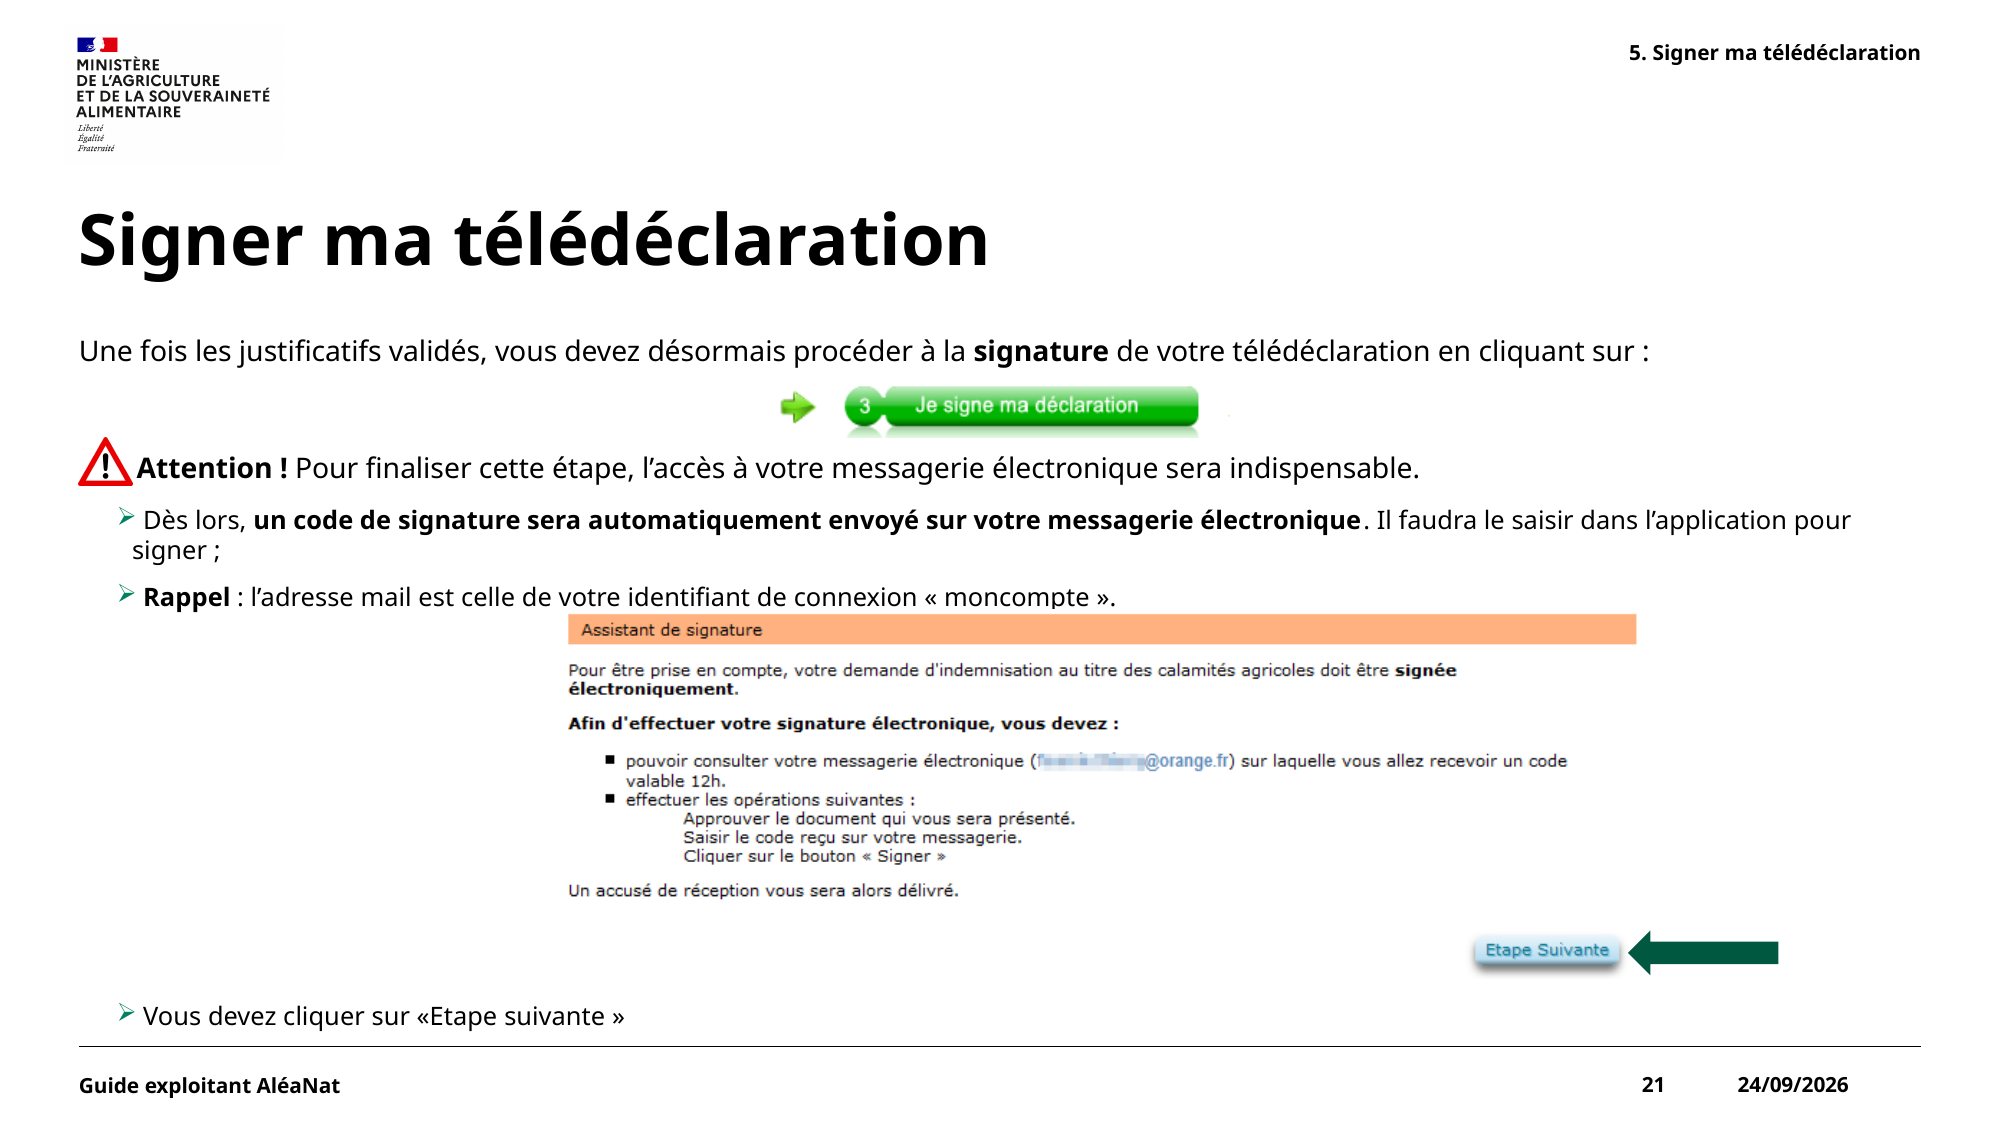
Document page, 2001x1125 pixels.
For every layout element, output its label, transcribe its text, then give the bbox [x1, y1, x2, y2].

list Signer ma télédéclaration [724, 39, 1922, 119]
list Une fois les justificatifs validés, vous devez désormais procéder à la signature de votre télédéclaration en cliquant sur : Attention ! Pour finaliser cette étape, l’accès à votre messagerie électronique sera indispensable. Dès lors, un code de signature sera automatiquement envoyé sur votre messagerie électronique. Il faudra le saisir dans l’application pour signer ; Rappel : l’adresse mail est celle de votre identifiant de connexion « moncompte ». Vous devez cliquer sur «Etape suivante » [78, 333, 1922, 1034]
picture [78, 437, 133, 486]
footer Guide exploitant AléaNat [78, 1046, 1371, 1125]
picture [770, 374, 1230, 438]
picture [63, 23, 284, 165]
title Signer ma télédéclaration [78, 165, 1922, 321]
picture [557, 609, 1651, 979]
